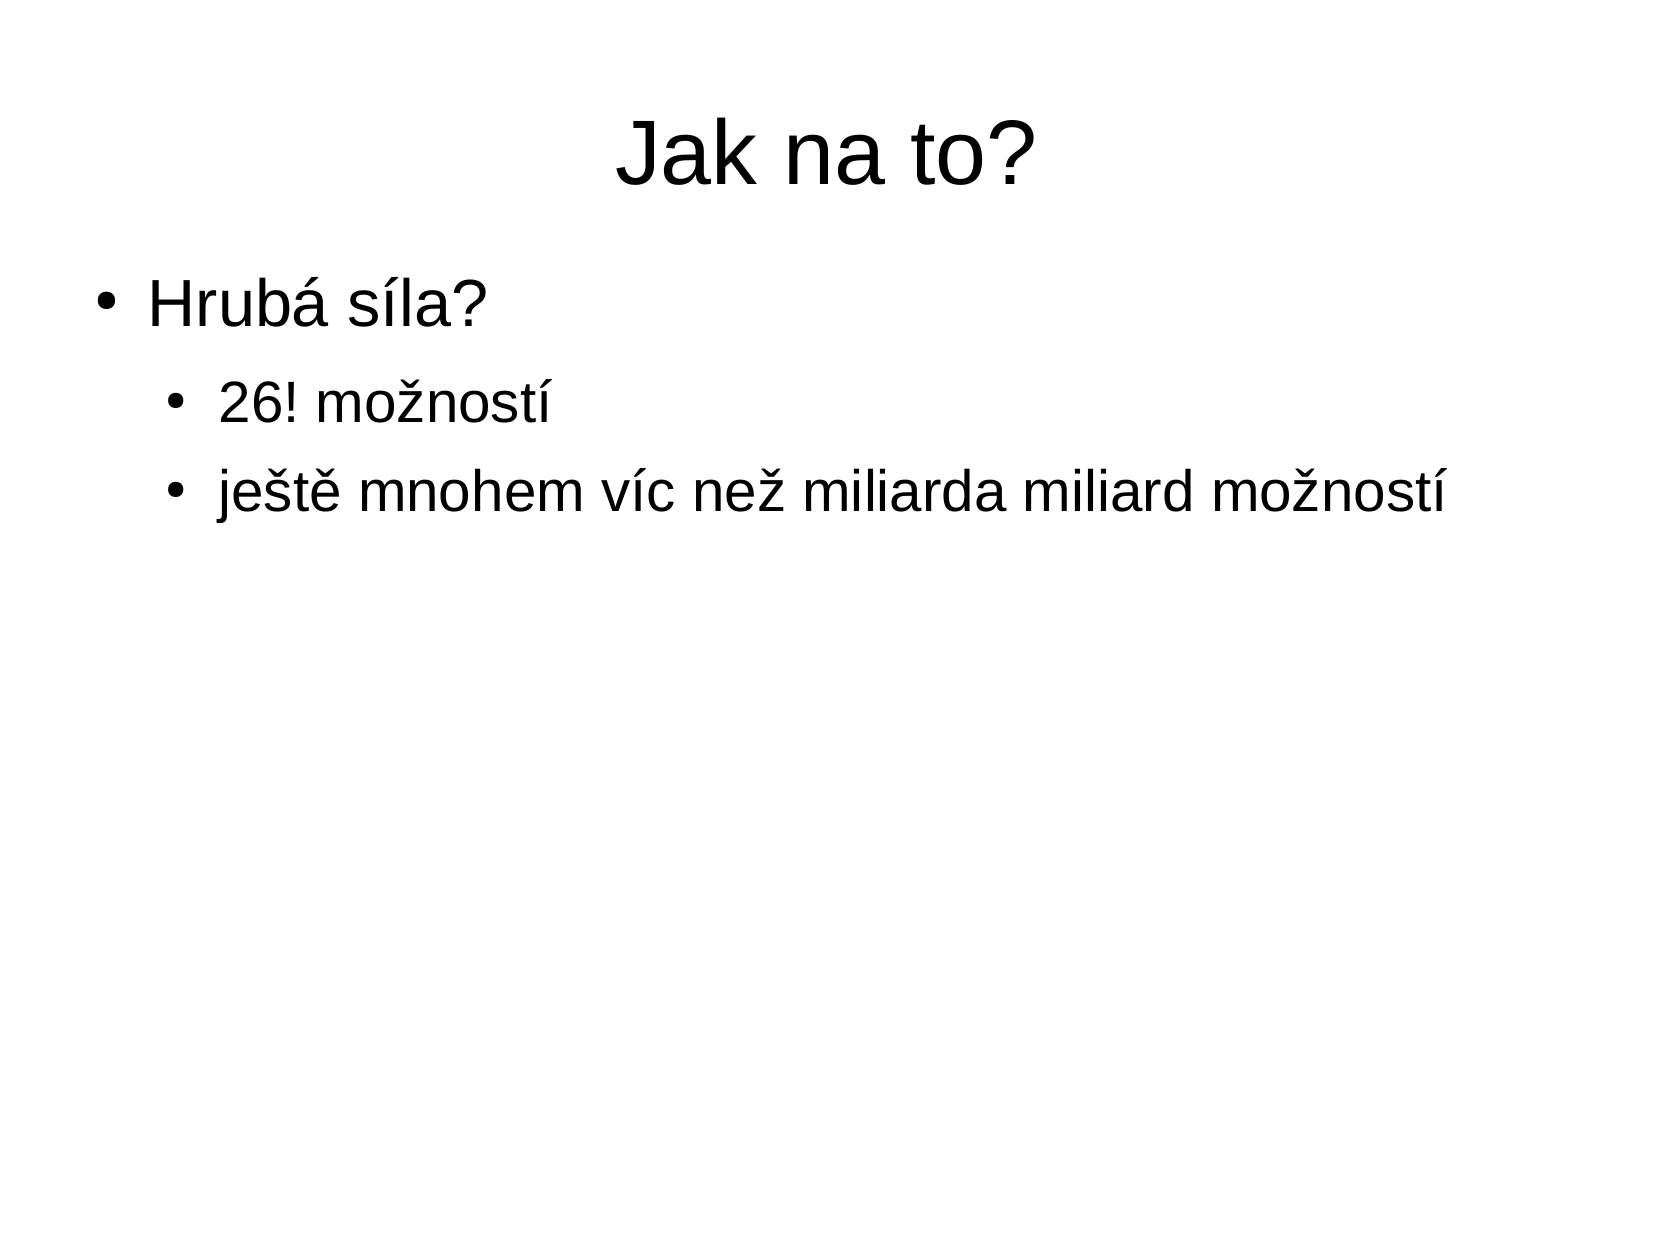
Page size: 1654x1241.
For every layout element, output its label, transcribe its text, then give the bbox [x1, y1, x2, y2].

title Jak na to? [82, 56, 1571, 250]
list Hrubá síla? 26! možností ještě mnohem víc než miliarda miliard možností [76, 265, 1565, 1152]
